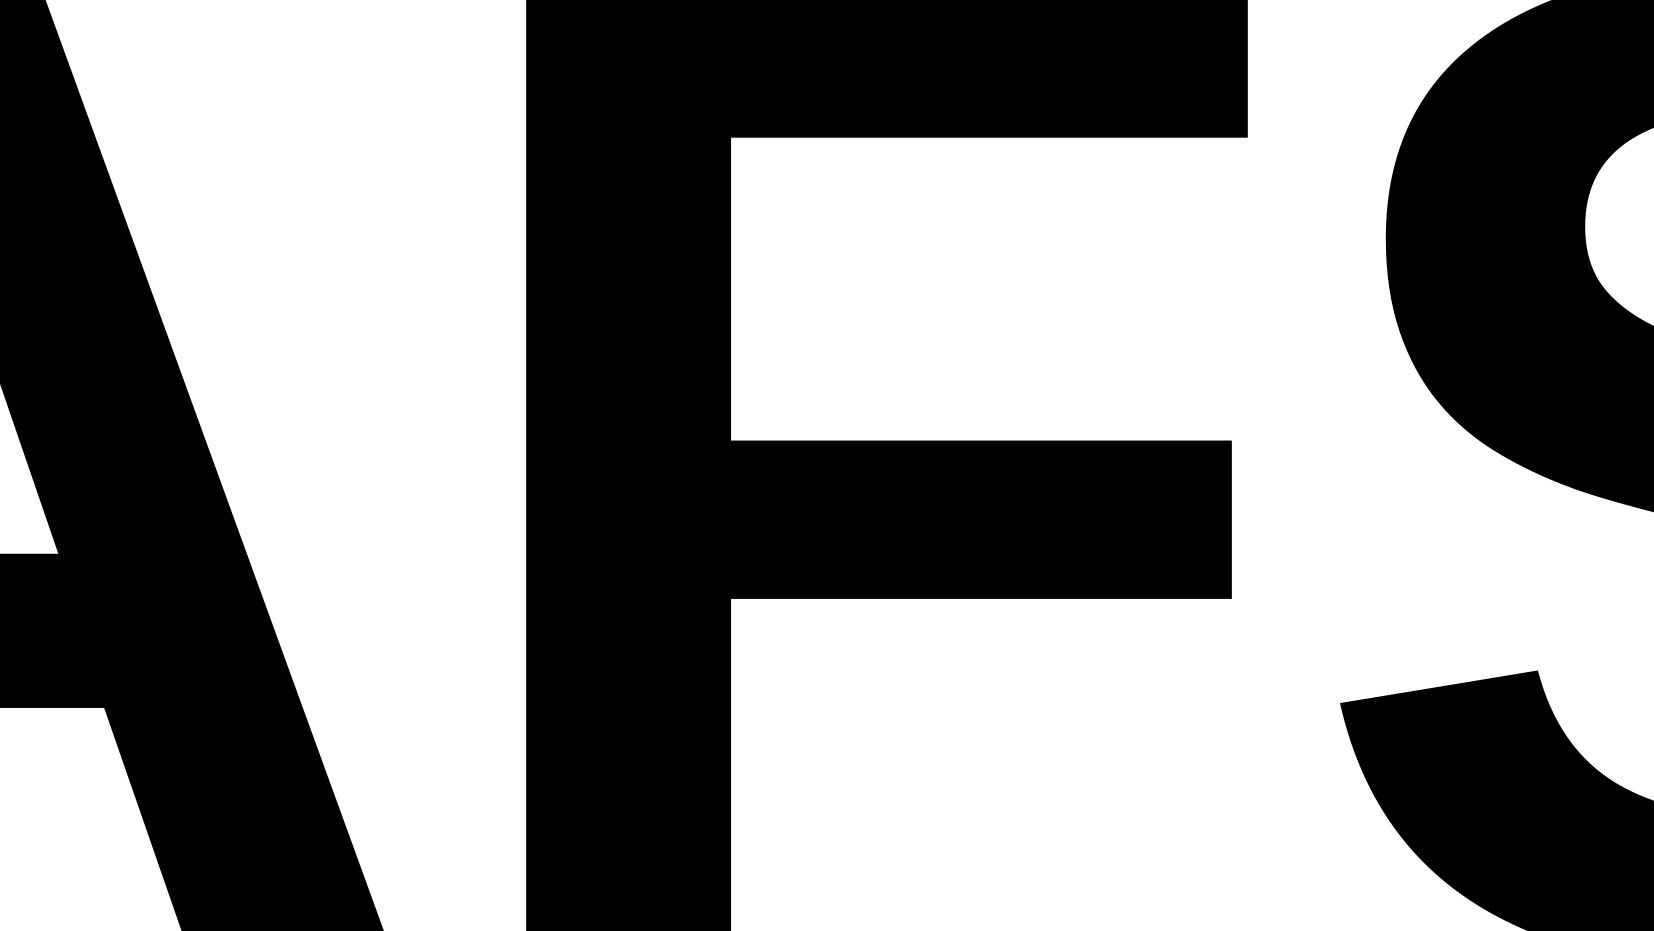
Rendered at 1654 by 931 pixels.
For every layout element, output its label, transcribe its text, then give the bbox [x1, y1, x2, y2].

title AFS [0, 0, 1654, 931]
